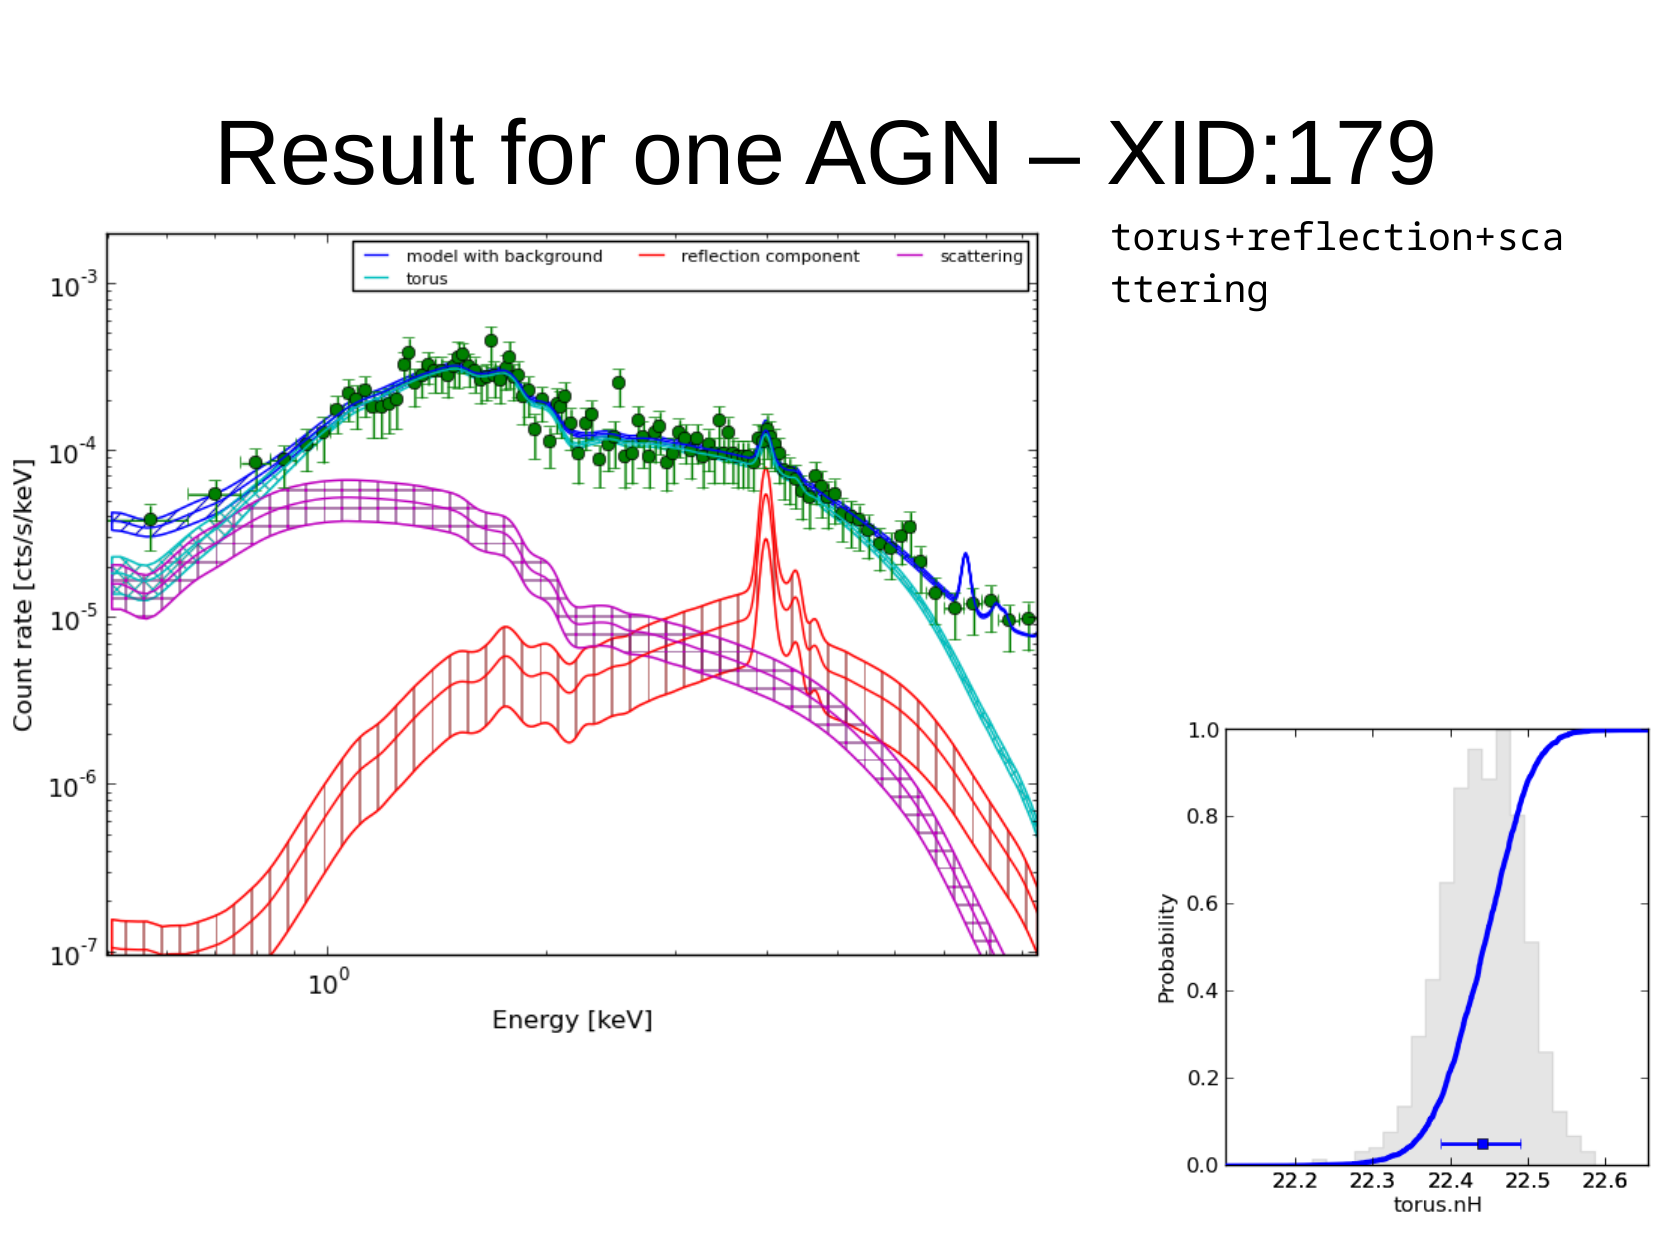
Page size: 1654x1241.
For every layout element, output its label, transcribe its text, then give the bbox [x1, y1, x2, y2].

title Result for one AGN – XID:179 [82, 49, 1571, 257]
list torus+reflection+scattering [1110, 210, 1576, 316]
picture [0, 220, 1052, 1048]
picture [1122, 705, 1654, 1236]
